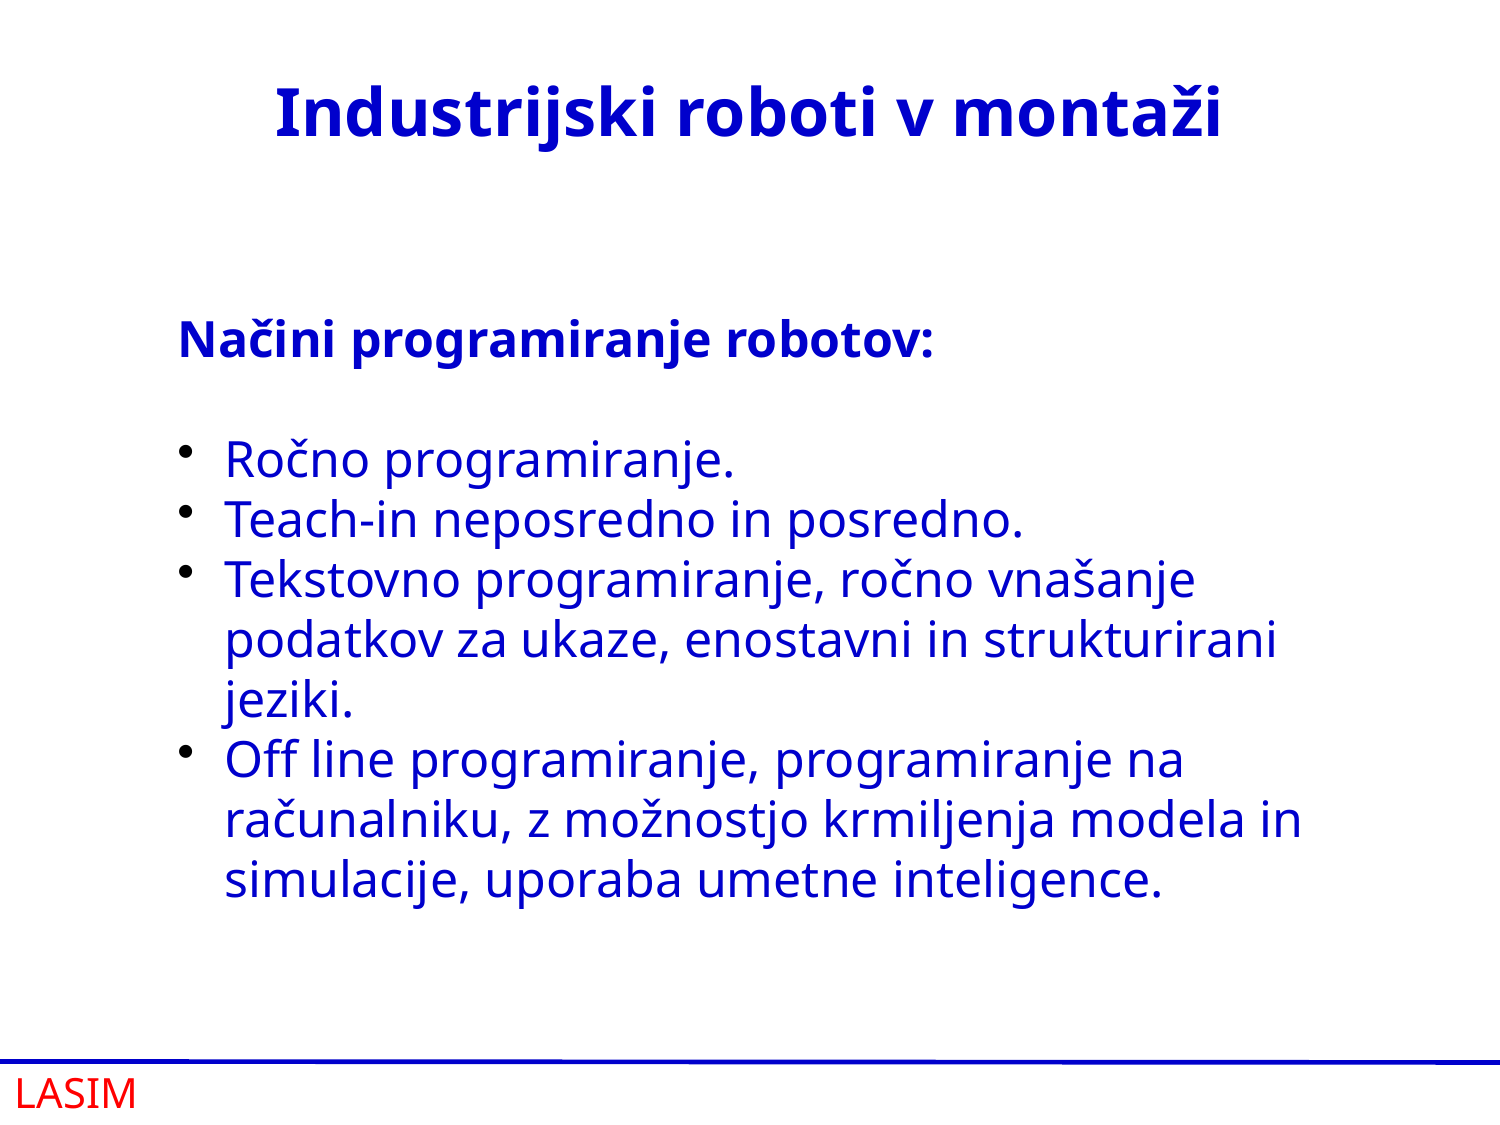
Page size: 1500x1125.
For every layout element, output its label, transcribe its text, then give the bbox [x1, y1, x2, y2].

text_box Načini programiranje robotov: Ročno programiranje. Teach-in neposredno in posredno. Tekstovno programiranje, ročno vnašanje podatkov za ukaze, enostavni in strukturirani jeziki. Off line programiranje, programiranje na računalniku, z možnostjo krmiljenja modela in simulacije, uporaba umetne inteligence. [162, 299, 1400, 975]
title Industrijski roboti v montaži [112, 62, 1388, 163]
